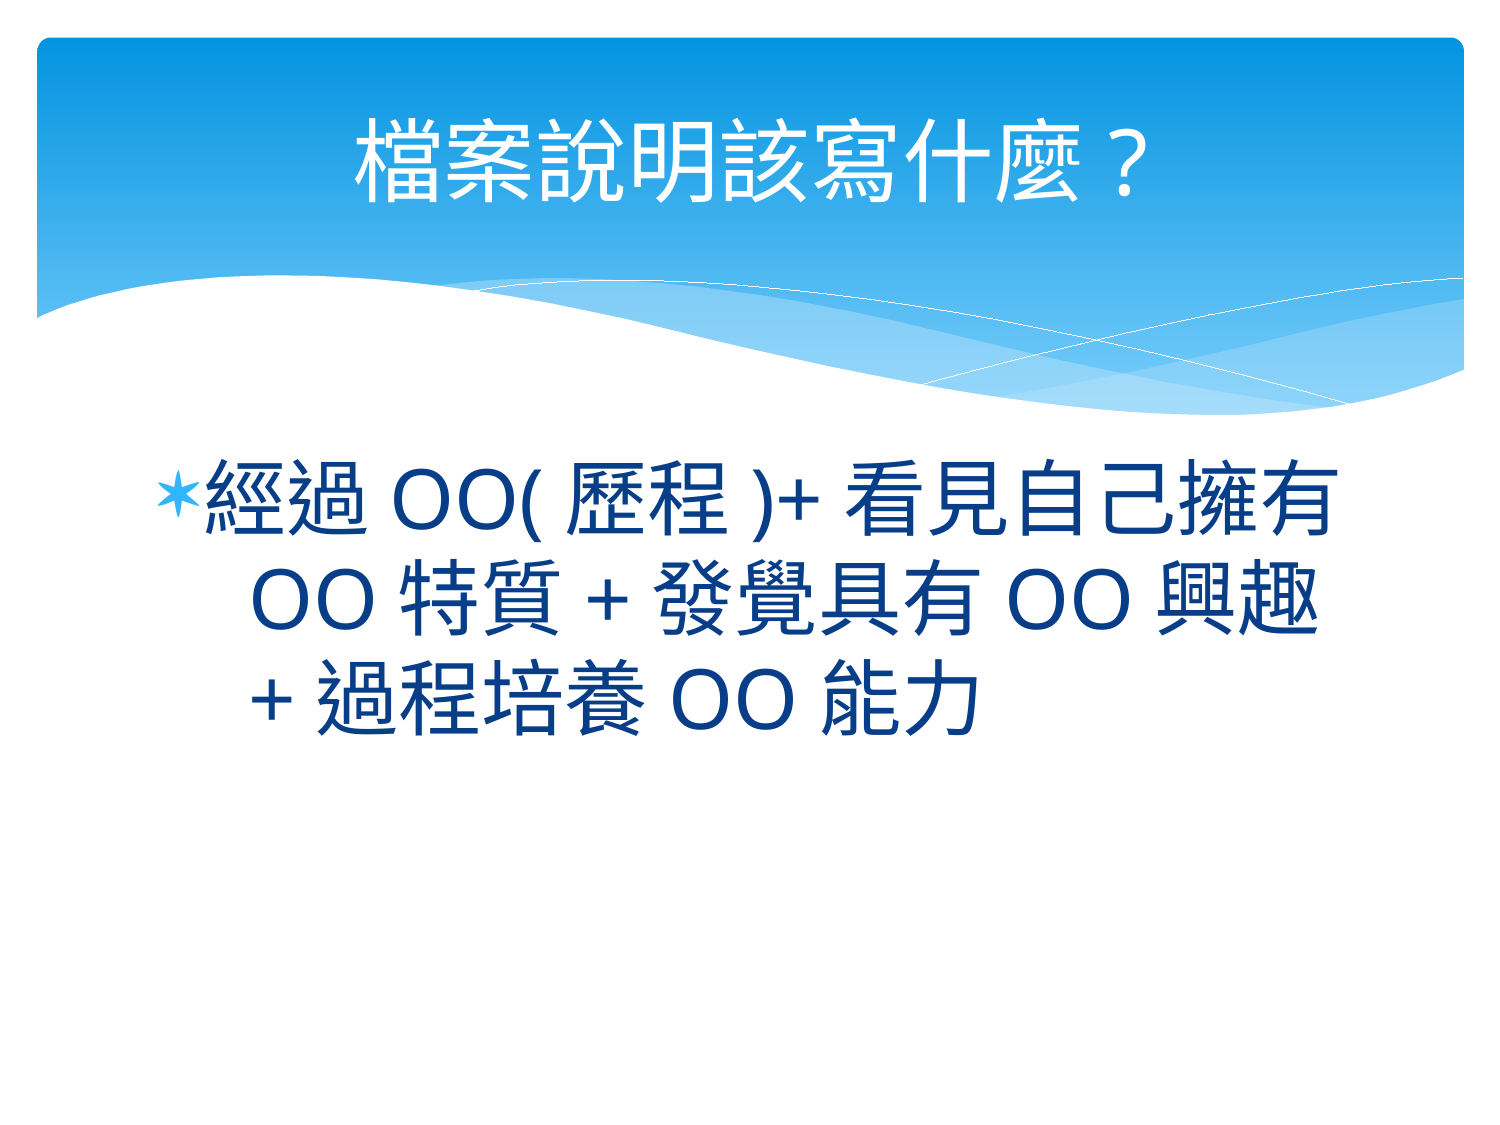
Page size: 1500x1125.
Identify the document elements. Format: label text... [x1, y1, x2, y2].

list 經過OO(歷程)+看見自己擁有OO特質+發覺具有OO興趣+過程培養OO能力 [143, 438, 1359, 1005]
title 檔案說明該寫什麼? [75, 55, 1426, 262]
